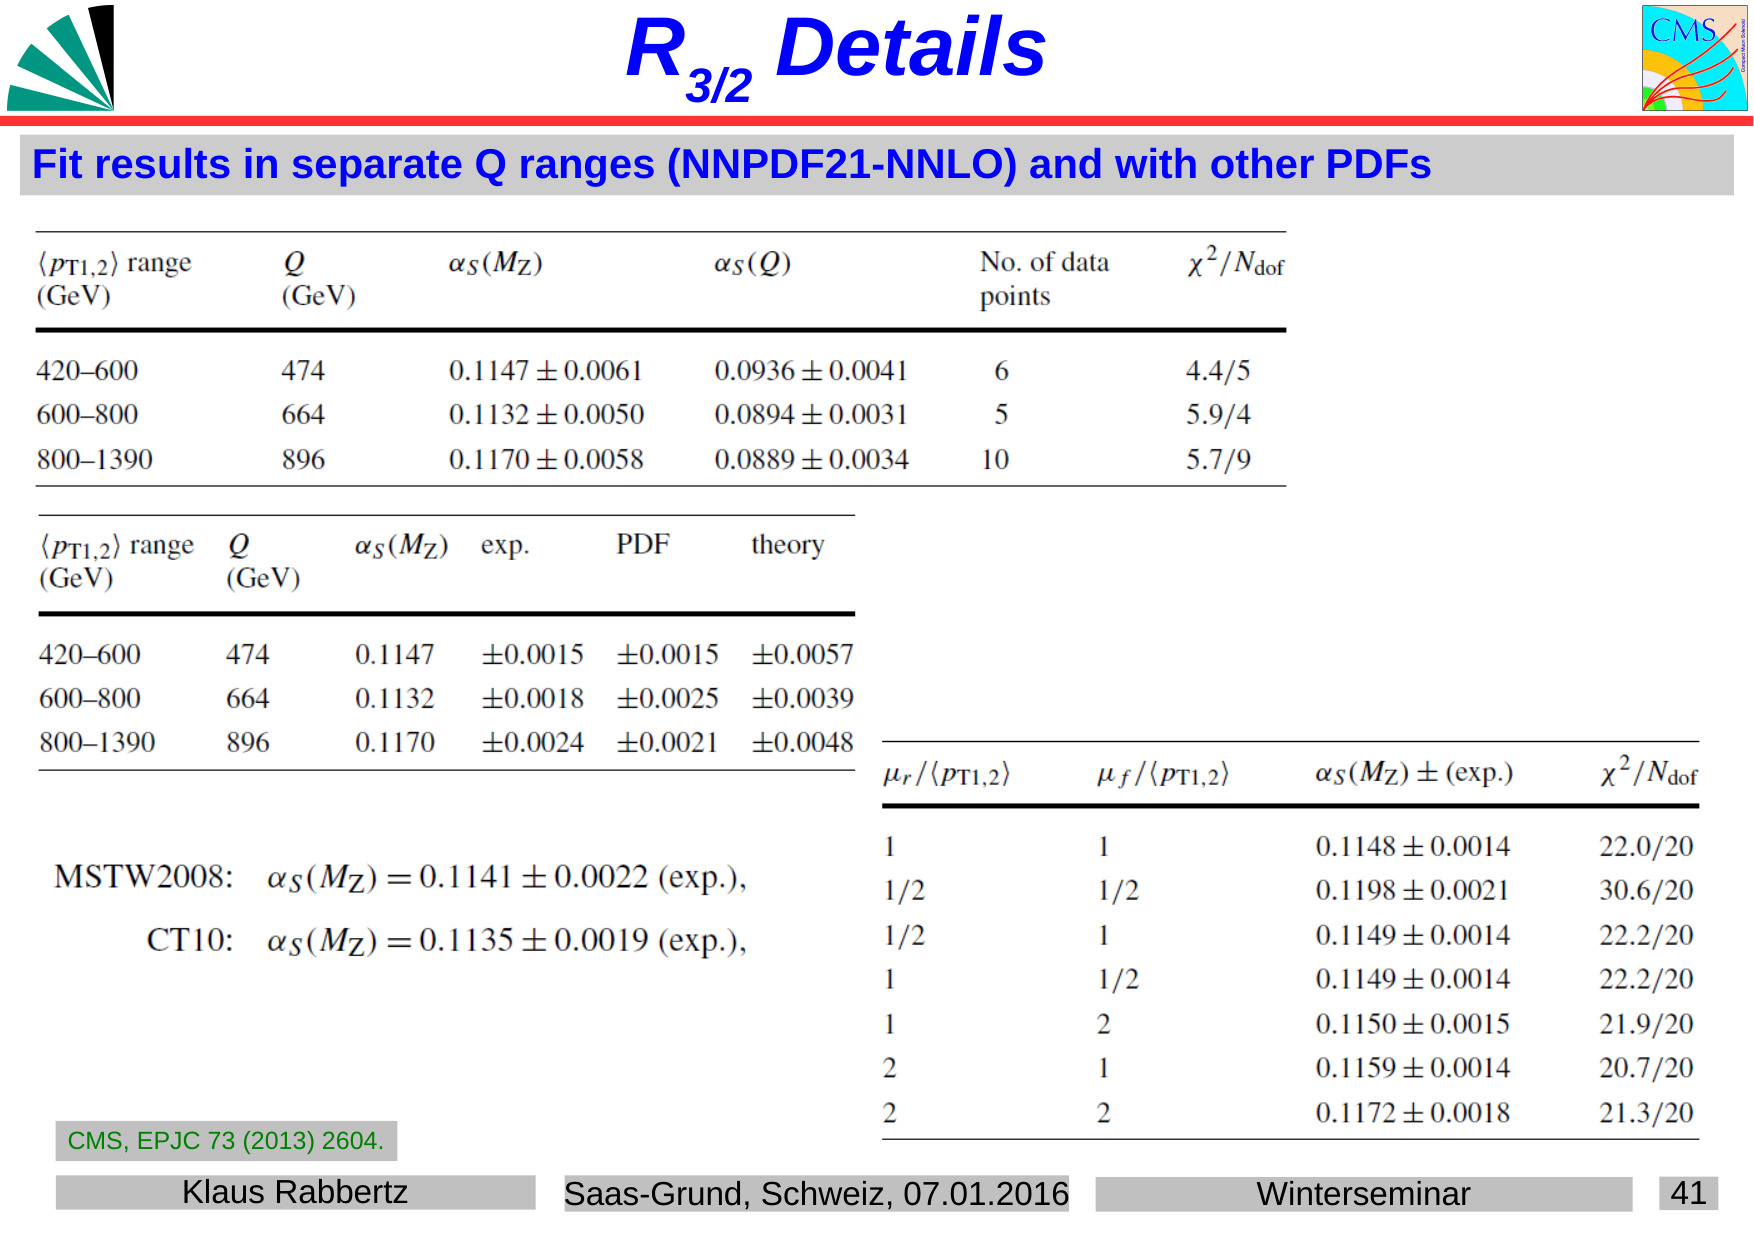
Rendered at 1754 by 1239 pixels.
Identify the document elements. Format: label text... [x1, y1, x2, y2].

picture [45, 847, 759, 970]
title R3/2 Details [129, 0, 1545, 114]
picture [7, 5, 114, 112]
picture [1642, 5, 1748, 111]
picture [27, 220, 1299, 498]
picture [30, 501, 1722, 1150]
text_box CMS, EPJC 73 (2013) 2604. [55, 1120, 398, 1162]
text_box Fit results in separate Q ranges (NNPDF21-NNLO) and with other PDFs [20, 134, 1734, 196]
